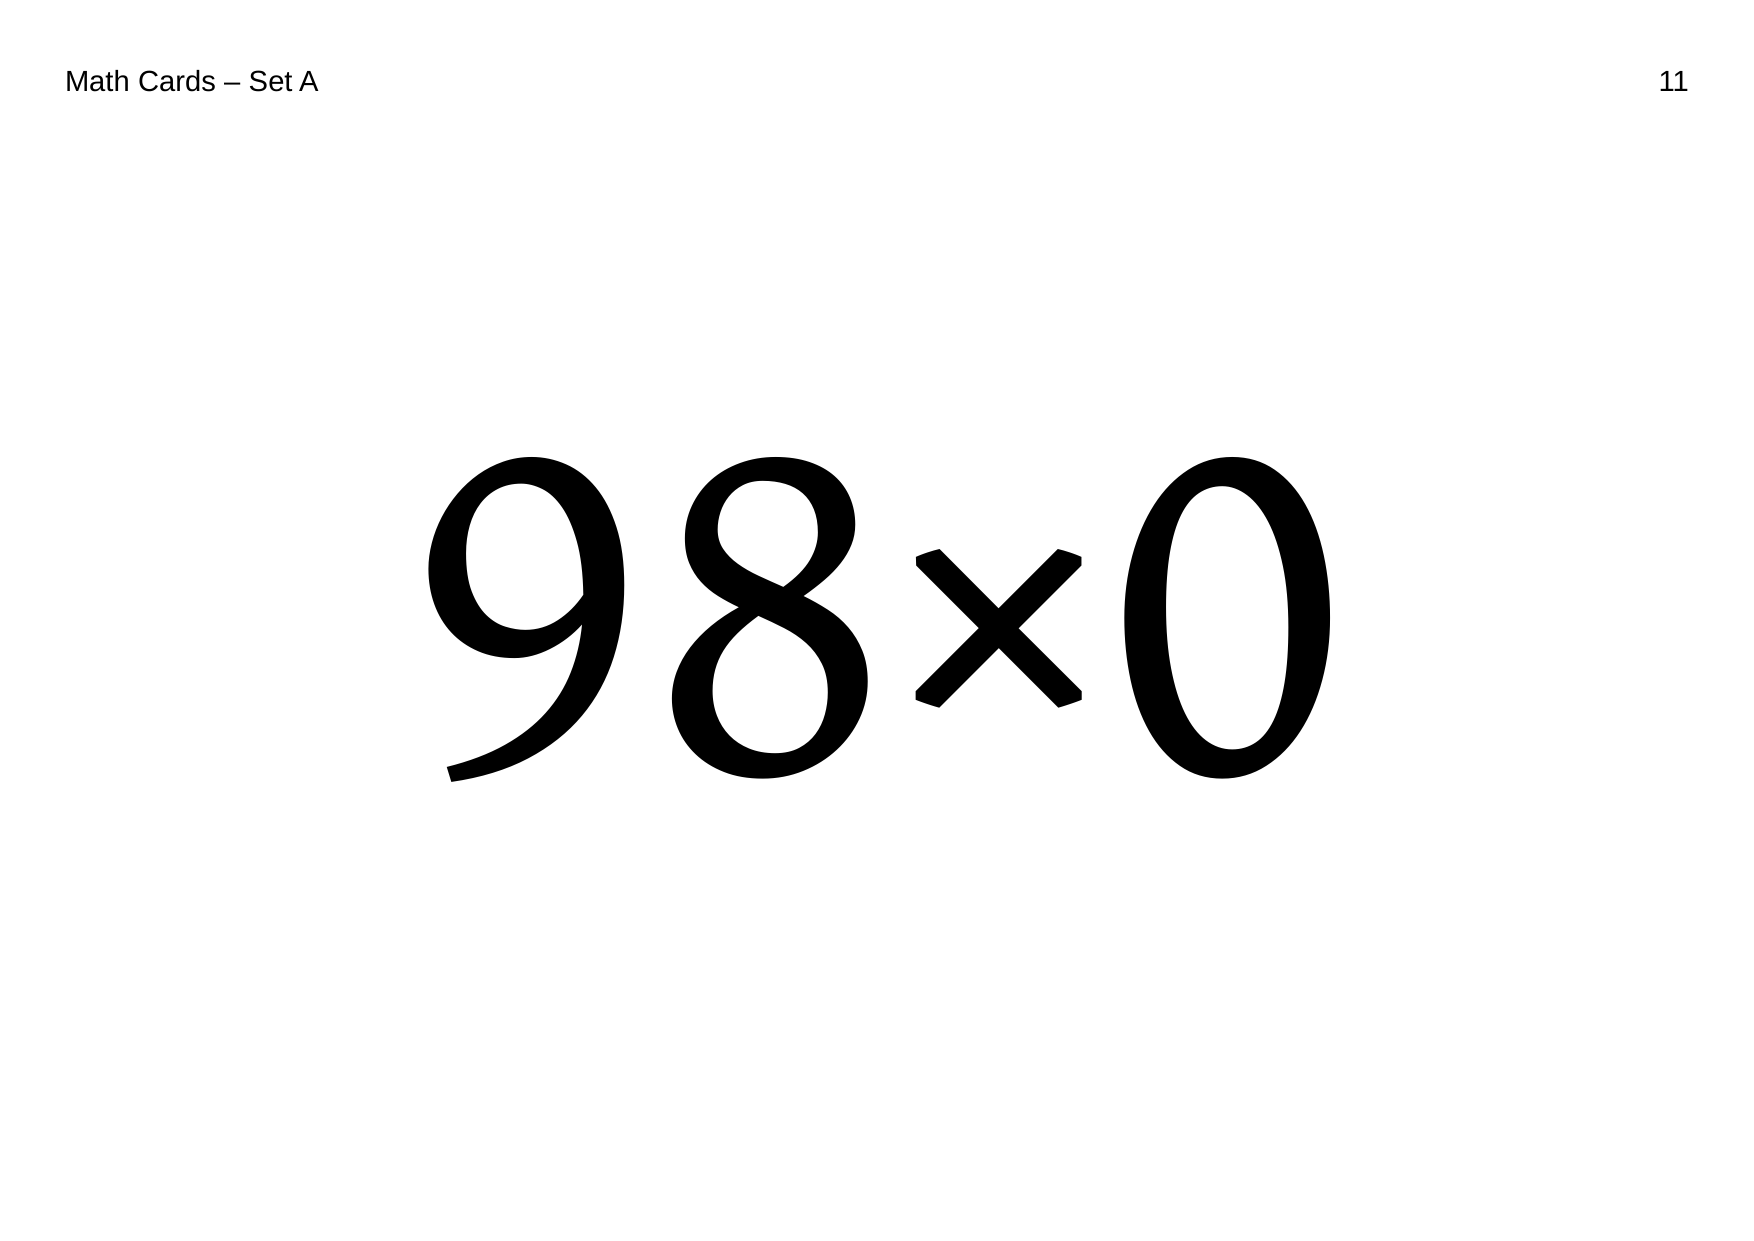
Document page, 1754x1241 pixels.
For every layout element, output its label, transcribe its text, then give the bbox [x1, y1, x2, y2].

text_box 98×0 [397, 318, 1357, 922]
text_box Math Cards – Set A [59, 59, 326, 104]
text_box 11 [1650, 59, 1695, 104]
